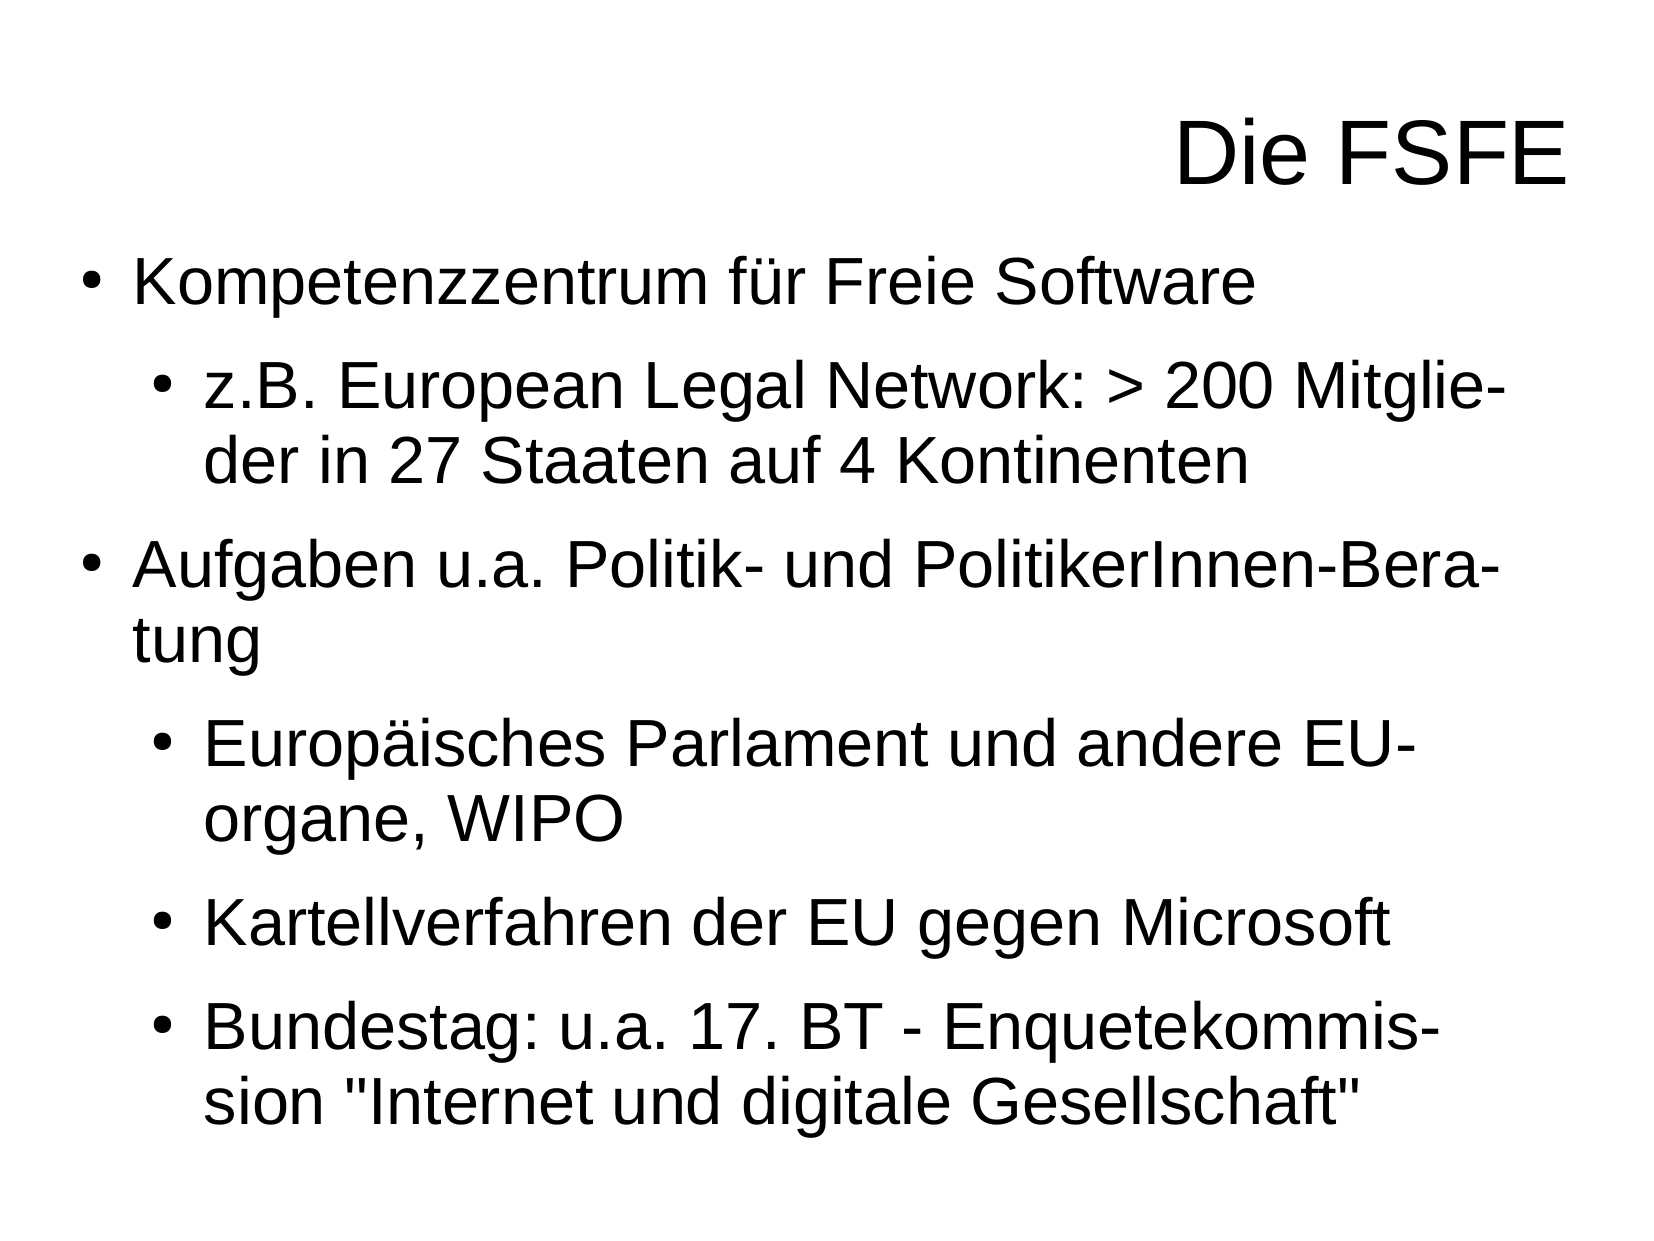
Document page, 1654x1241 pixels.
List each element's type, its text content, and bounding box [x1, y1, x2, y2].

title Die FSFE [82, 49, 1571, 257]
text_box Kompetenzzentrum für Freie Software z.B. European Legal Network: > 200 Mitglie-der in 27 Staaten auf 4 Kontinenten Aufgaben u.a. Politik- und PolitikerInnen-Bera-tung Europäisches Parlament und andere EU-organe, WIPO Kartellverfahren der EU gegen Microsoft Bundestag: u.a. 17. BT - Enquetekommis-sion "Internet und digitale Gesellschaft" [47, 236, 1536, 1147]
